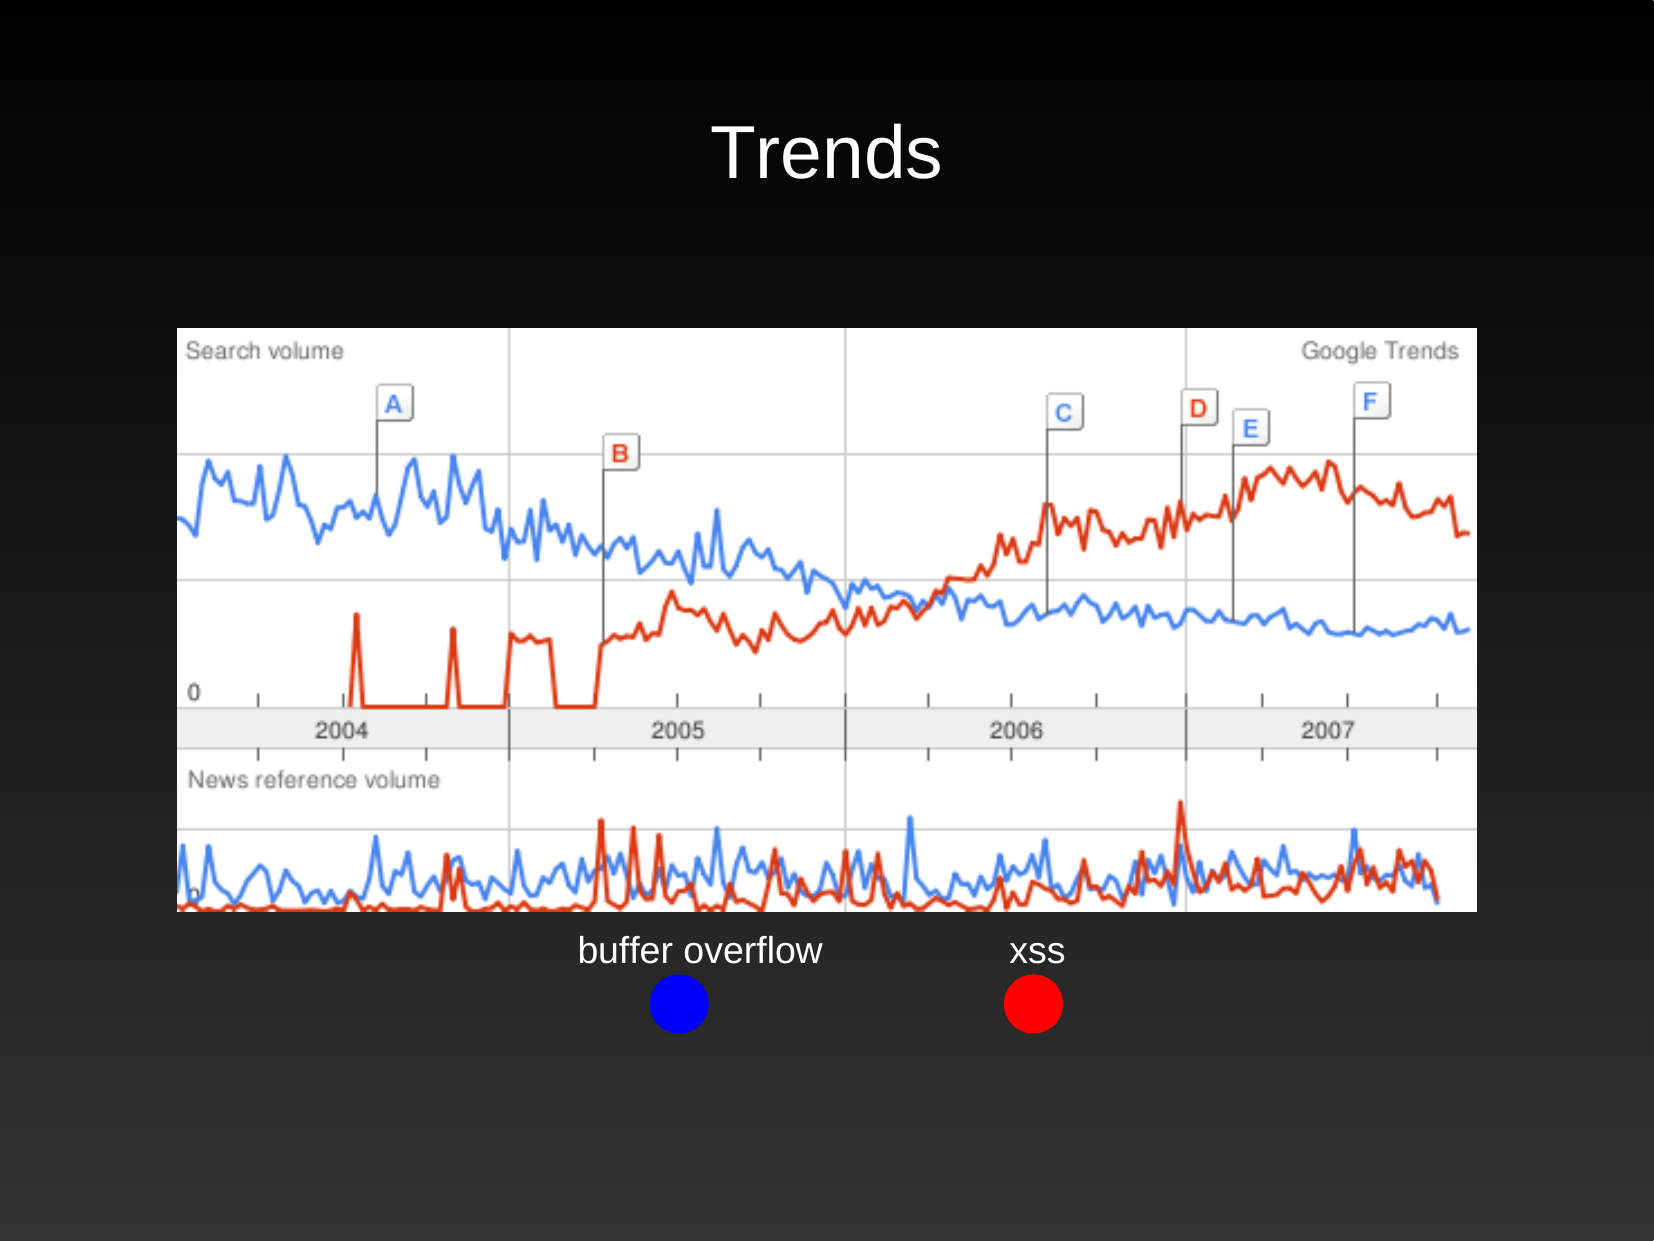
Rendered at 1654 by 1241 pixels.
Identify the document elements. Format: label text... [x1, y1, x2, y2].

text_box buffer overflow xss [488, 921, 1162, 979]
text_box [1003, 974, 1064, 1034]
title Trends [82, 49, 1571, 257]
picture [177, 328, 1477, 912]
text_box [649, 974, 709, 1034]
